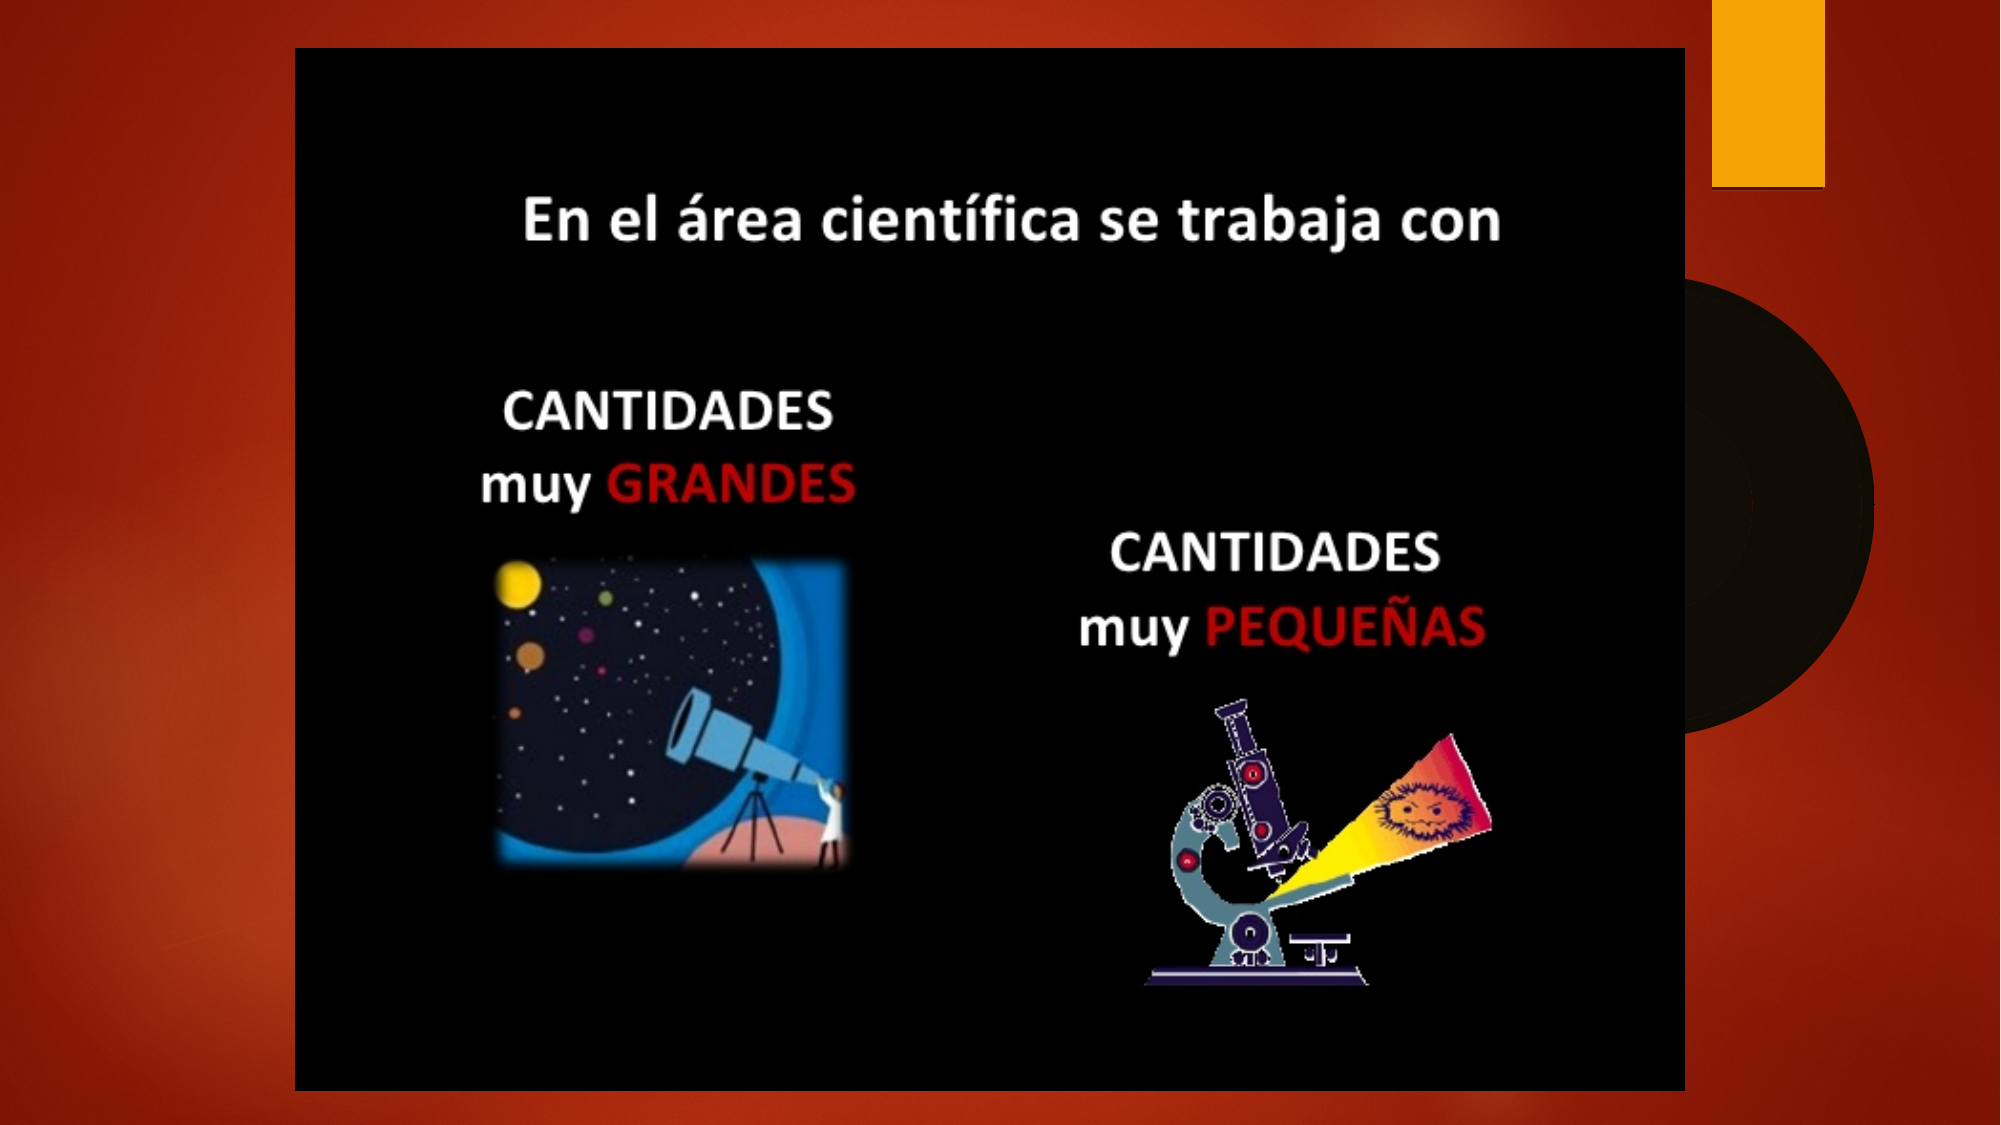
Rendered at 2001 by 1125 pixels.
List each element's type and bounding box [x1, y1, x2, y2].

picture [295, 48, 1685, 1091]
